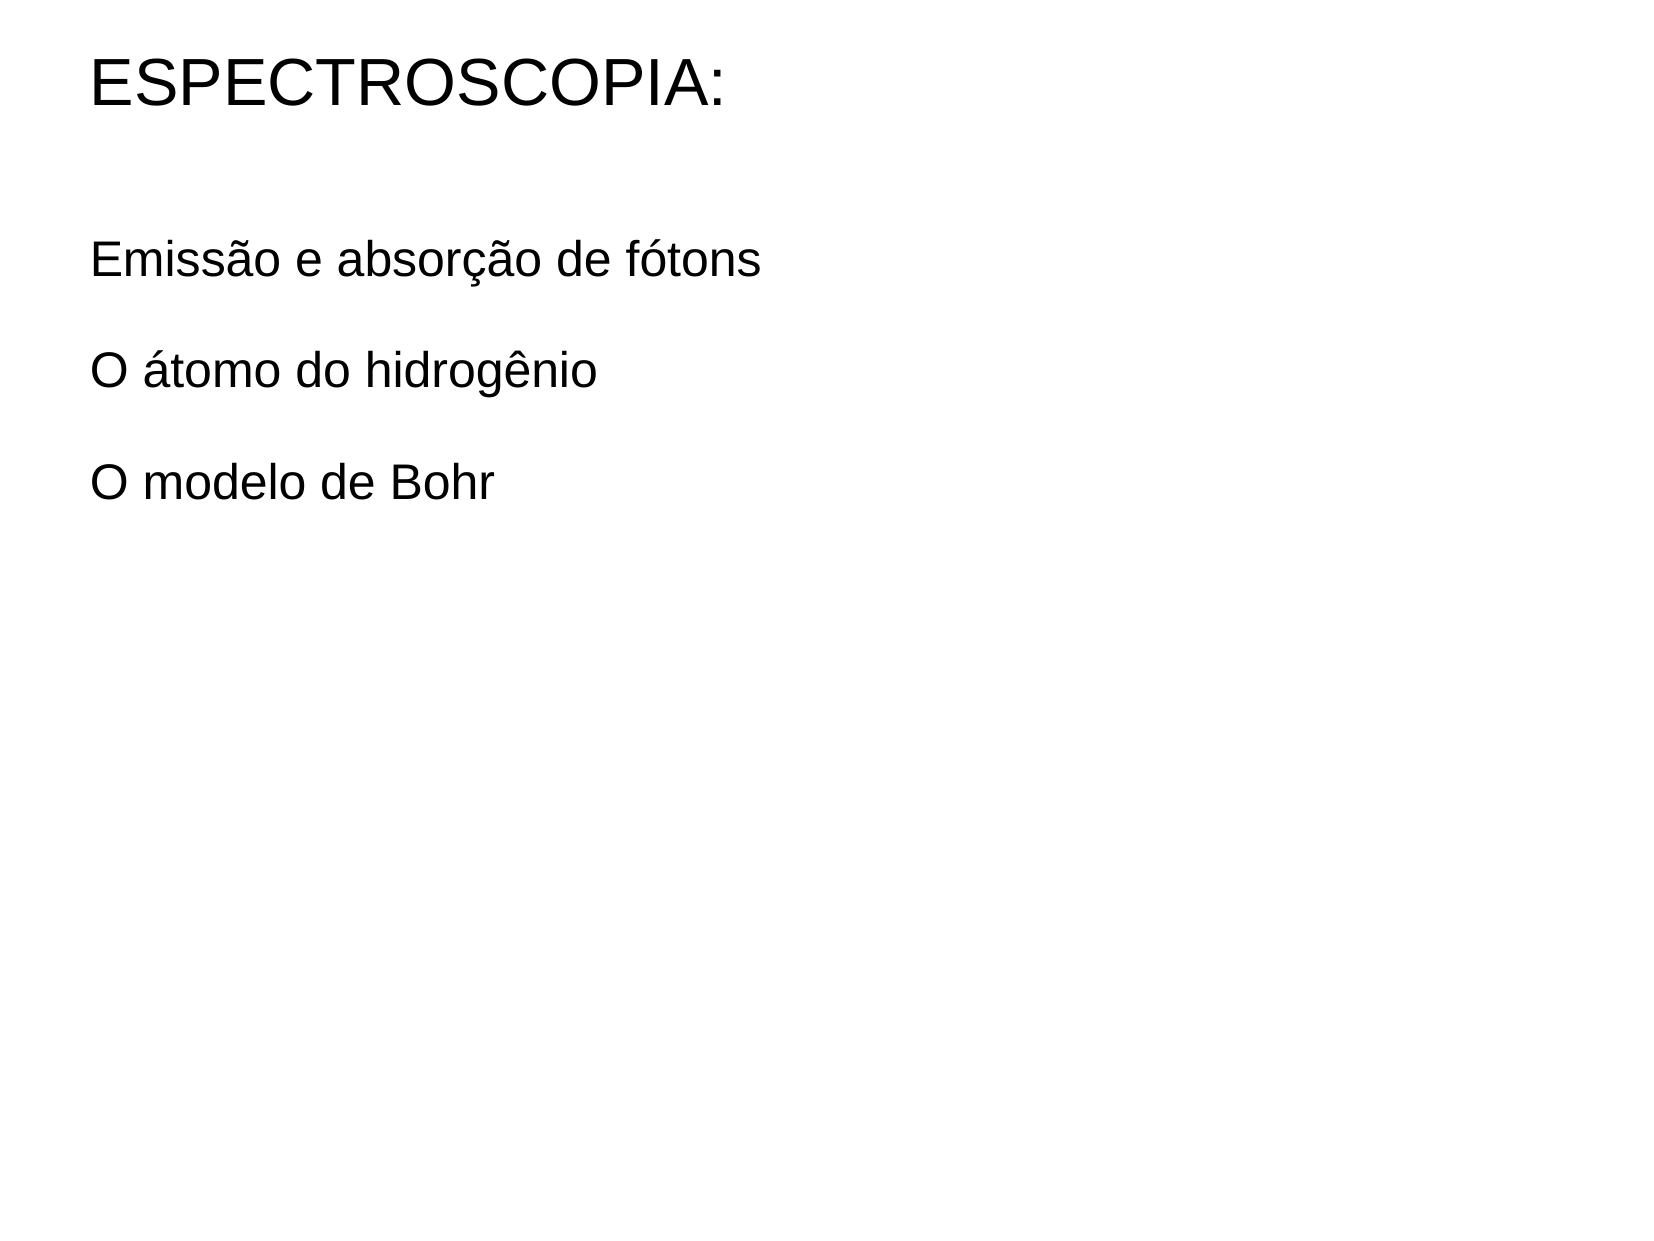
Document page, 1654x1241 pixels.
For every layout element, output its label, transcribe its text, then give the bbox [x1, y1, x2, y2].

text_box ESPECTROSCOPIA: Emissão e absorção de fótons O átomo do hidrogênio O modelo de Bohr [75, 37, 1613, 518]
